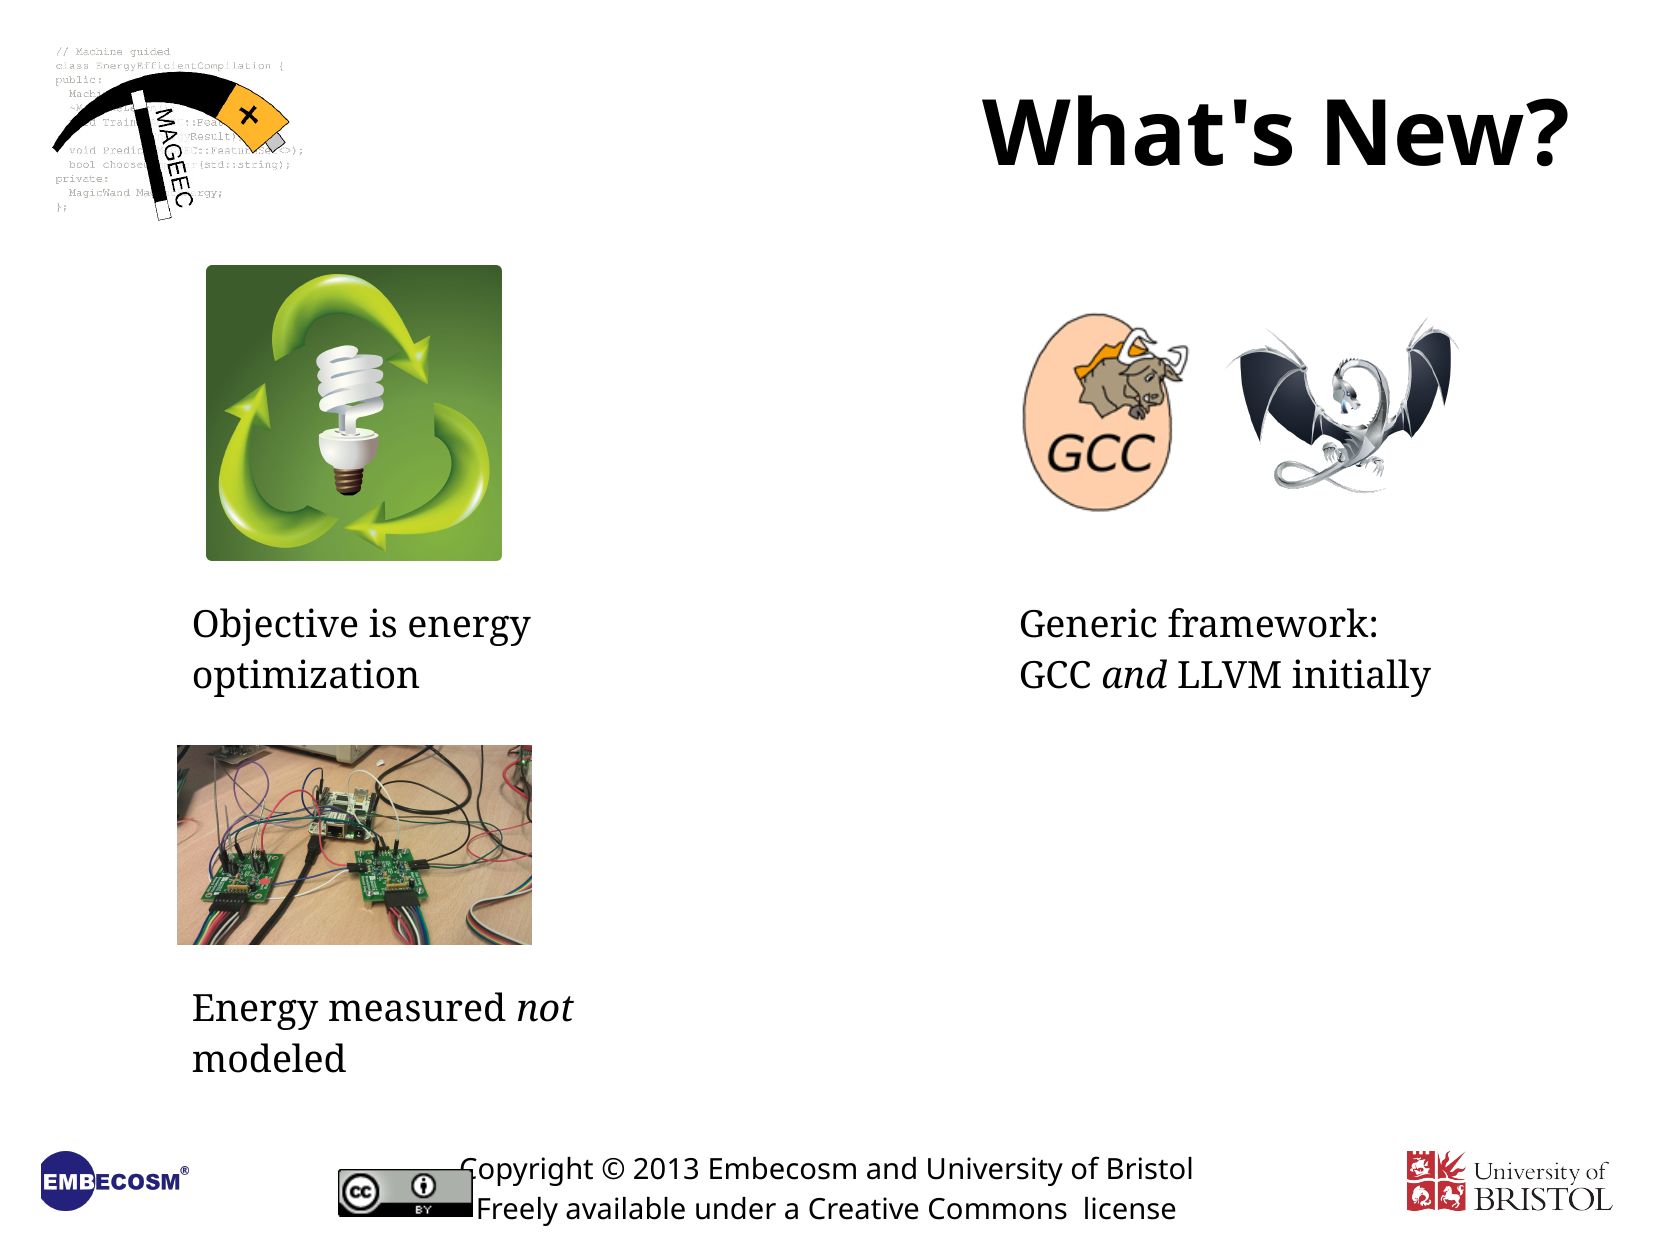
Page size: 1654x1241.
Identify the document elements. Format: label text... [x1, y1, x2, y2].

picture [1223, 295, 1460, 532]
picture [206, 265, 502, 562]
picture [52, 47, 302, 225]
text_box Objective is energy optimization [177, 590, 650, 709]
picture [338, 1169, 473, 1217]
picture [1407, 1151, 1613, 1211]
text_box Energy measured not modeled [177, 974, 650, 1093]
text_box Generic framework: GCC and LLVM initially [1003, 590, 1477, 709]
picture [177, 745, 532, 945]
picture [41, 1151, 189, 1211]
title What's New? [326, 44, 1571, 217]
picture [1020, 311, 1191, 515]
